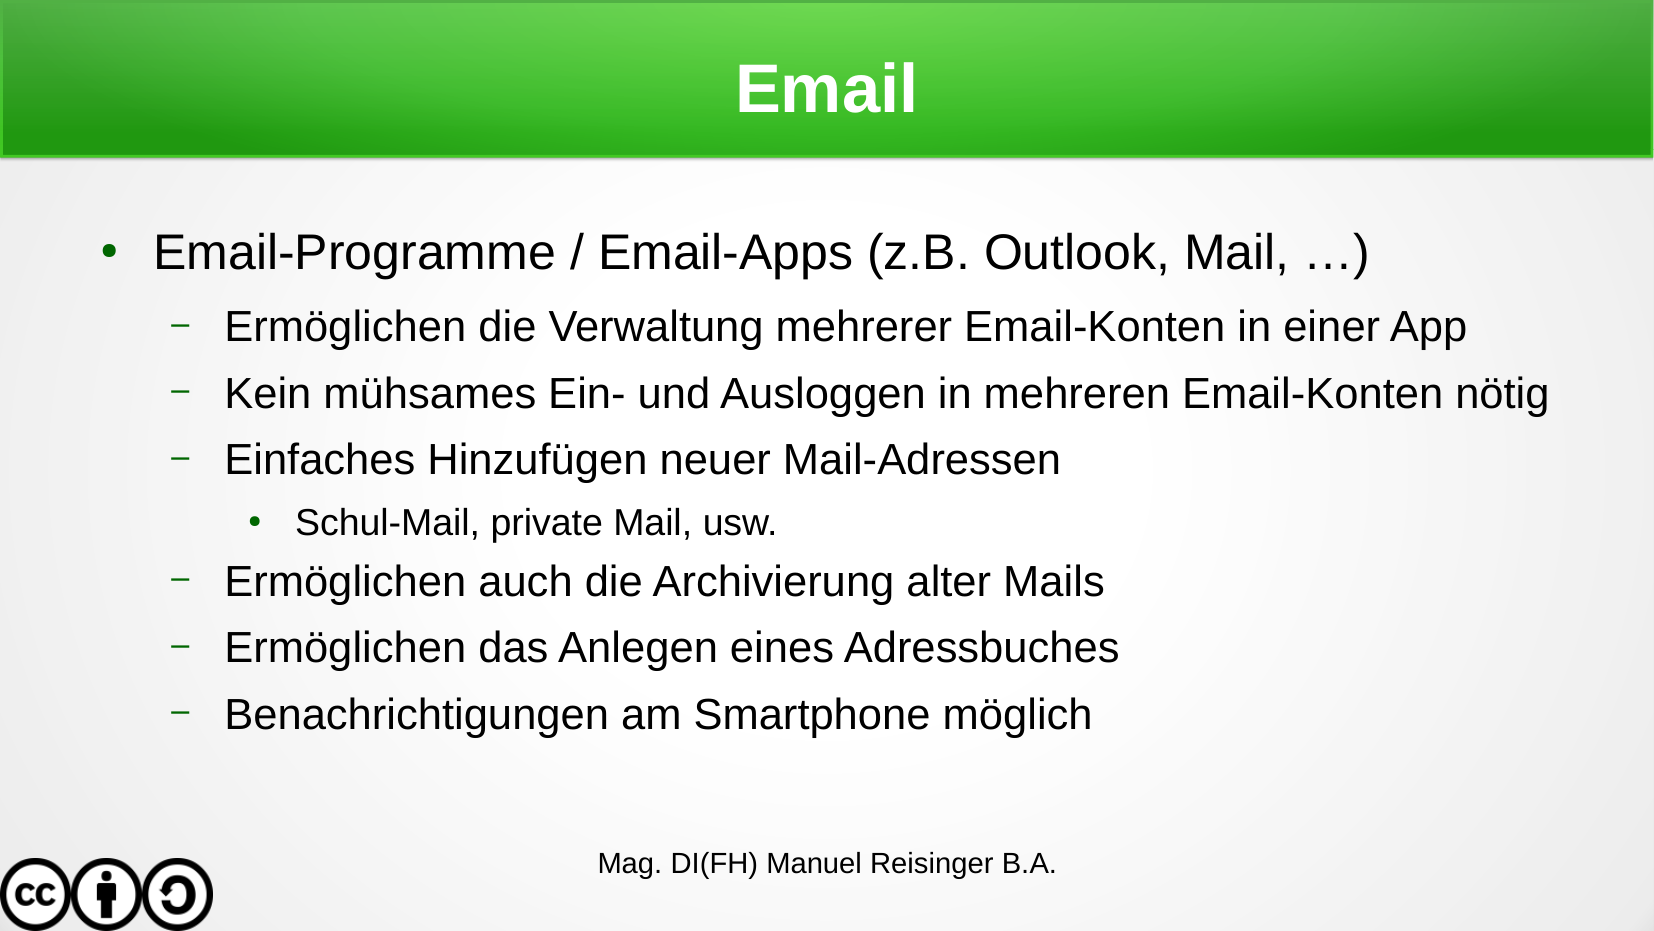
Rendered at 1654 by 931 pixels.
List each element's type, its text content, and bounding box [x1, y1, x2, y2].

picture [0, 858, 213, 931]
title Email [82, 35, 1571, 142]
list Email-Programme / Email-Apps (z.B. Outlook, Mail, …) Ermöglichen die Verwaltung mehrerer Email-Konten in einer App Kein mühsames Ein- und Ausloggen in mehreren Email-Konten nötig Einfaches Hinzufügen neuer Mail-Adressen Schul-Mail, private Mail, usw. Ermöglichen auch die Archivierung alter Mails Ermöglichen das Anlegen eines Adressbuches Benachrichtigungen am Smartphone möglich [82, 224, 1571, 764]
